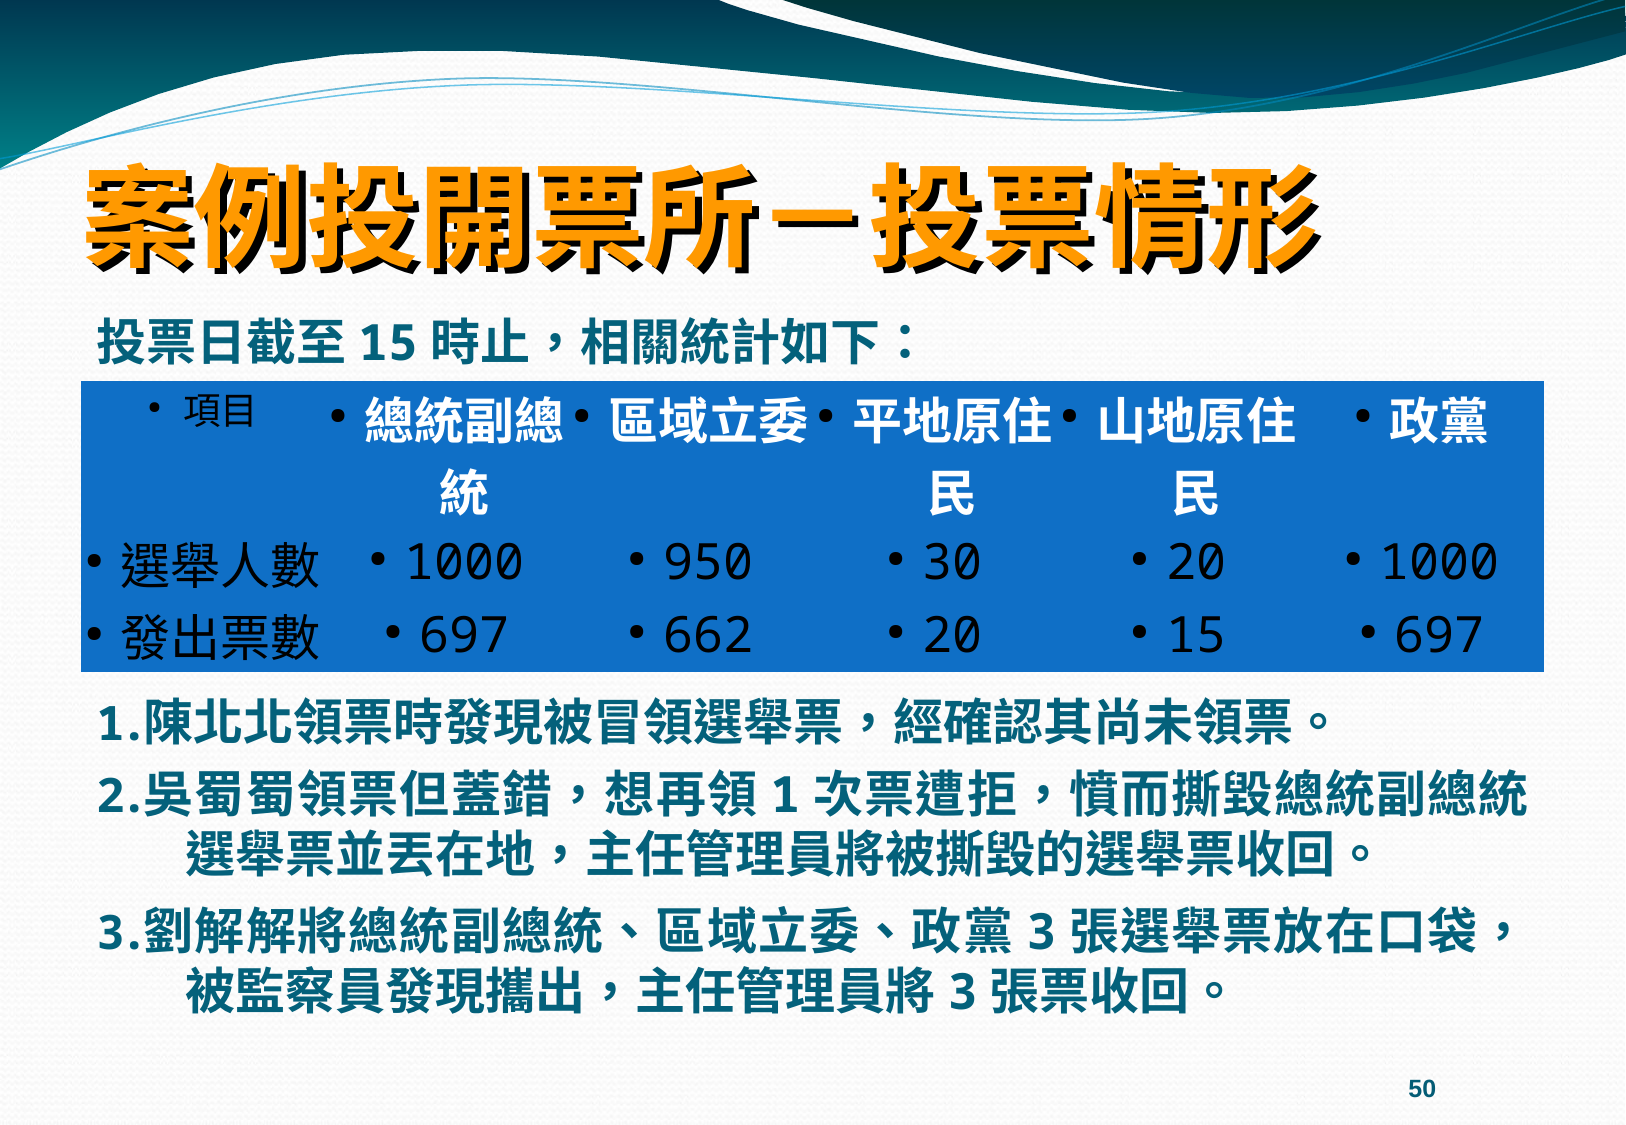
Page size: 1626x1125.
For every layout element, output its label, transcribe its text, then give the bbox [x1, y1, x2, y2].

table_cell 662 [569, 599, 813, 672]
list 投票日15時至16時僅有3位選舉人前來，且發生以下狀況： 陳北北領票時發現被冒領選舉票，經確認其尚未領票。 吳蜀蜀領票但蓋錯，想再領1次票遭拒，憤而撕毀總統副總統選舉票並丟在地，主任管理員將被撕毀的選舉票收回。 劉解解將總統副總統、區域立委、政黨3張選舉票放在口袋，被監察員發現攜出，主任管理員將3張票收回。 [81, 672, 1544, 1038]
table_cell 30 [813, 526, 1056, 599]
table_header 平地原住民 [813, 381, 1056, 526]
table_cell 1000 [1300, 526, 1544, 599]
table_cell 發出票數 [81, 599, 325, 672]
table_header 政黨 [1300, 381, 1544, 526]
table_header 區域立委 [569, 381, 813, 526]
table_cell 950 [569, 526, 813, 599]
table_cell 697 [325, 599, 569, 672]
table_cell 1000 [325, 526, 569, 599]
text_box 50 [1408, 1042, 1544, 1103]
table_header 項目 [81, 381, 325, 526]
title 案例投開票所－投票情形 [81, 115, 1544, 303]
table_header 總統副總統 [325, 381, 569, 526]
table_cell 20 [813, 599, 1056, 672]
table_cell 697 [1300, 599, 1544, 672]
table_header 山地原住民 [1056, 381, 1300, 526]
table_cell 20 [1056, 526, 1300, 599]
table_cell 15 [1056, 599, 1300, 672]
text_box 投票日截至15時止，相關統計如下： [81, 303, 1544, 381]
table_cell 選舉人數 [81, 526, 325, 599]
